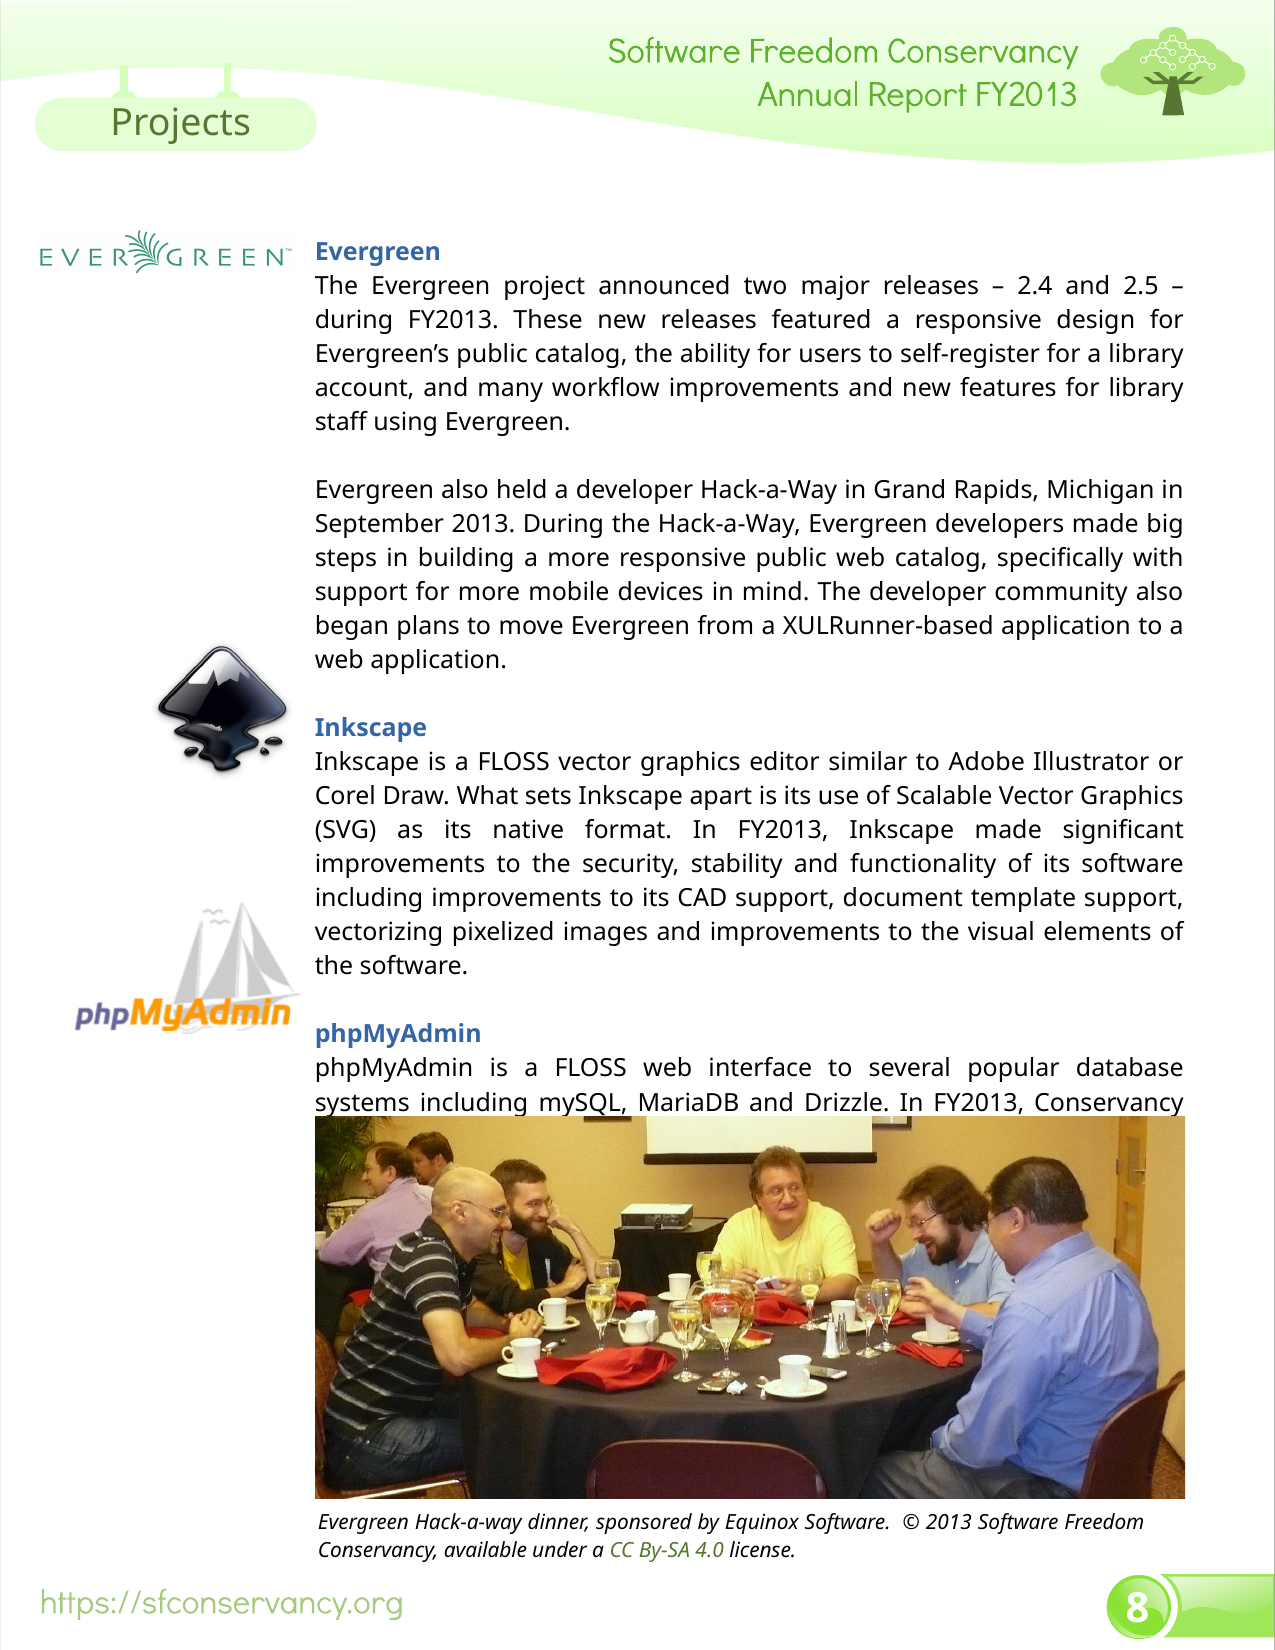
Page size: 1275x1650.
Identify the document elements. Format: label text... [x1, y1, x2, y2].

text_box Projects [95, 87, 255, 152]
picture [315, 1116, 1186, 1499]
picture [39, 229, 293, 274]
picture [75, 902, 301, 1034]
picture [149, 638, 295, 783]
text_box Evergreen Hack-a-way dinner, sponsored by Equinox Software. © 2013 Software Freedom Conservancy, available under a CC By-SA 4.0 license. [303, 1500, 1198, 1570]
text_box Evergreen The Evergreen project announced two major releases – 2.4 and 2.5 – during FY2013. These new releases featured a responsive design for Evergreen’s public catalog, the ability for users to self-register for a library account, and many workflow improvements and new features for library staff using Evergreen. Evergreen also held a developer Hack-a-Way in Grand Rapids, Michigan in September 2013. During the Hack-a-Way, Evergreen developers made big steps in building a more responsive public web catalog, specifically with support for more mobile devices in mind. The developer community also began plans to move Evergreen from a XULRunner-based application to a web application. Inkscape Inkscape is a FLOSS vector graphics editor similar to Adobe Illustrator or Corel Draw. What sets Inkscape apart is its use of Scalable Vector Graphics (SVG) as its native format. In FY2013, Inkscape made significant improvements to the security, stability and functionality of its software including improvements to its CAD support, document template support, vectorizing pixelized images and improvements to the visual elements of the software. phpMyAdmin phpMyAdmin is a FLOSS web interface to several popular database systems including mySQL, MariaDB and Drizzle. In FY2013, Conservancy welcomed phpMyAdmin to its list of sponsored projects. phpMyAdmin also released a new version of their software which included a significant improvement to their web interface. [300, 226, 1201, 1427]
